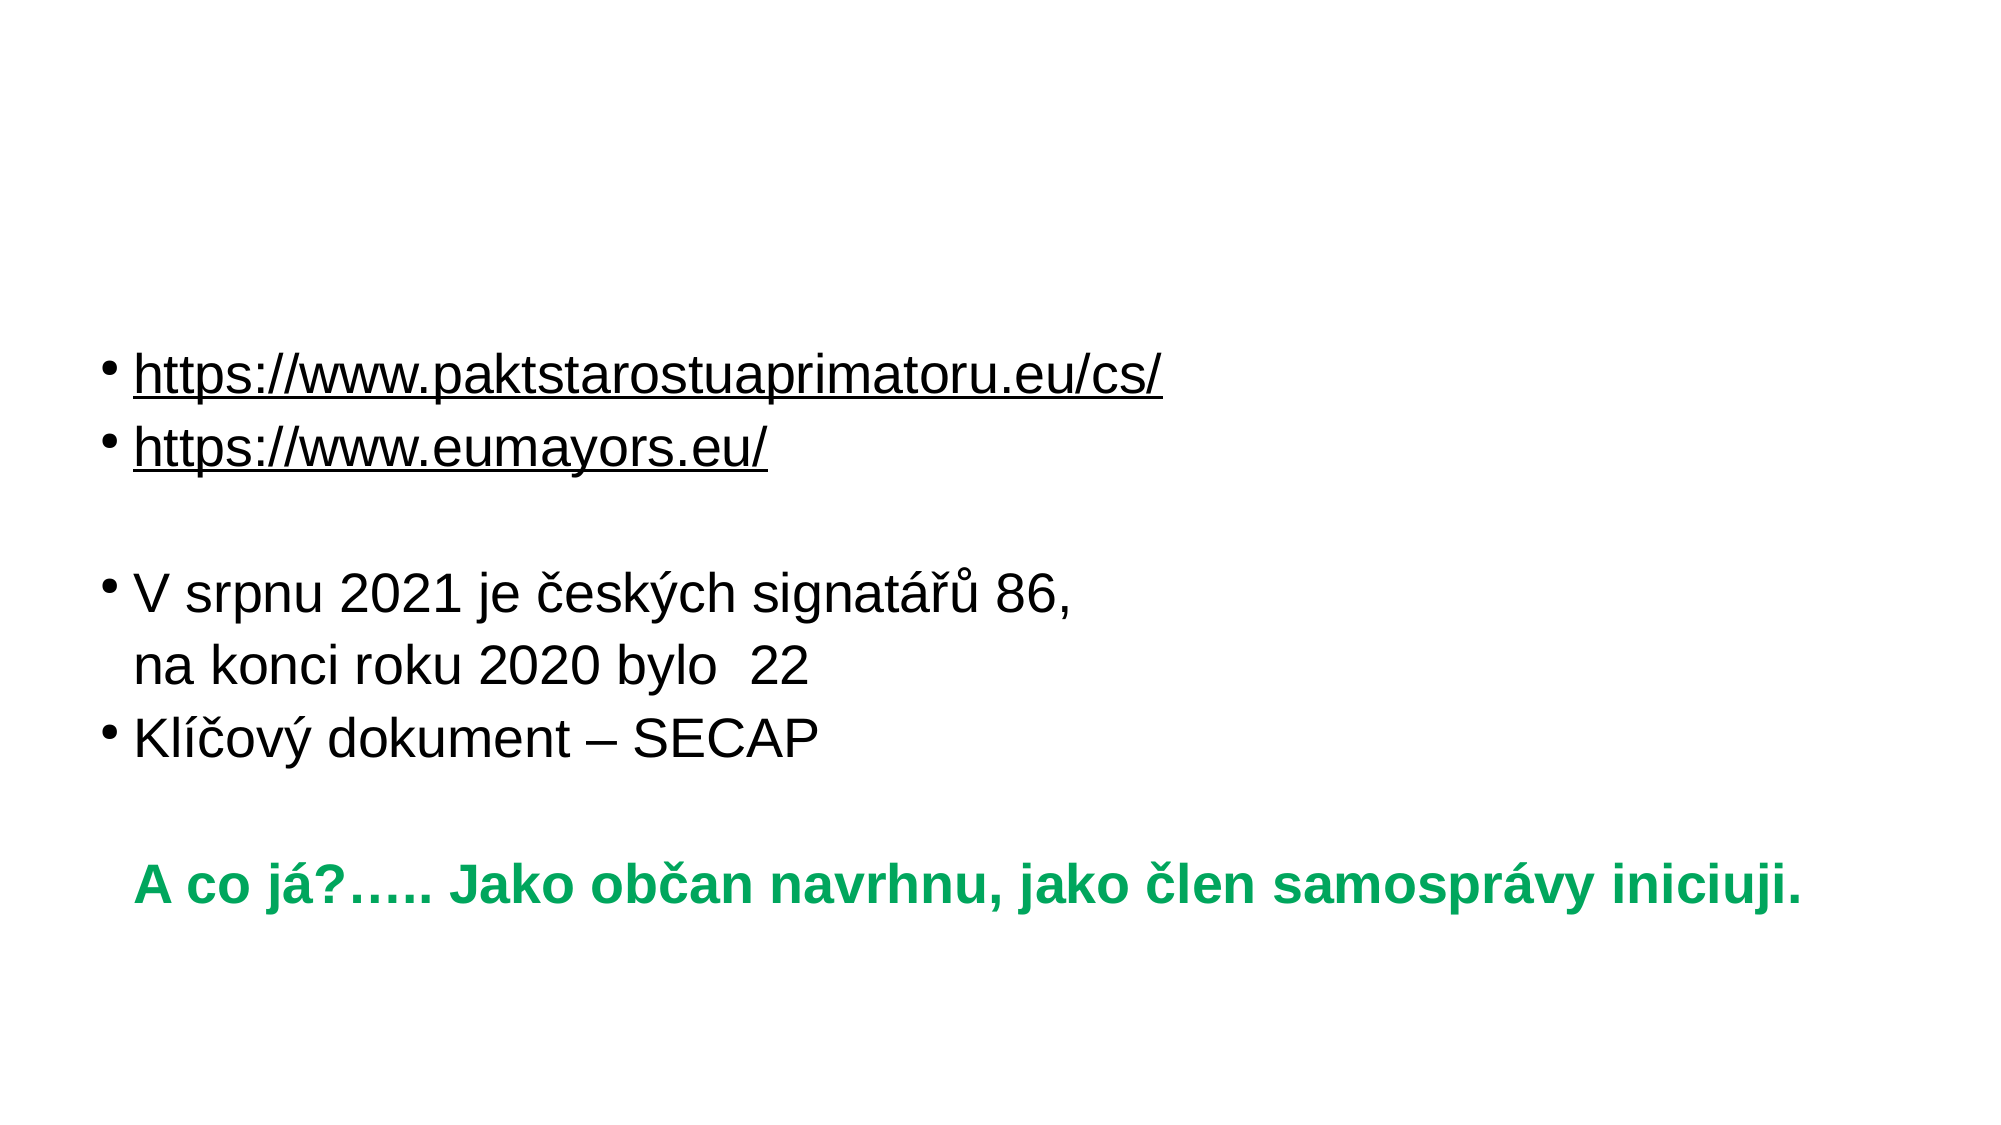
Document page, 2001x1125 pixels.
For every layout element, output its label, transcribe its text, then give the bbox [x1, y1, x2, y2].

list https://www.paktstarostuaprimatoru.eu/cs/ https://www.eumayors.eu/ V srpnu 2021 je českých signatářů 86, na konci roku 2020 bylo 22 Klíčový dokument – SECAP A co já?….. Jako občan navrhnu, jako člen samosprávy iniciuji. [99, 263, 1900, 916]
